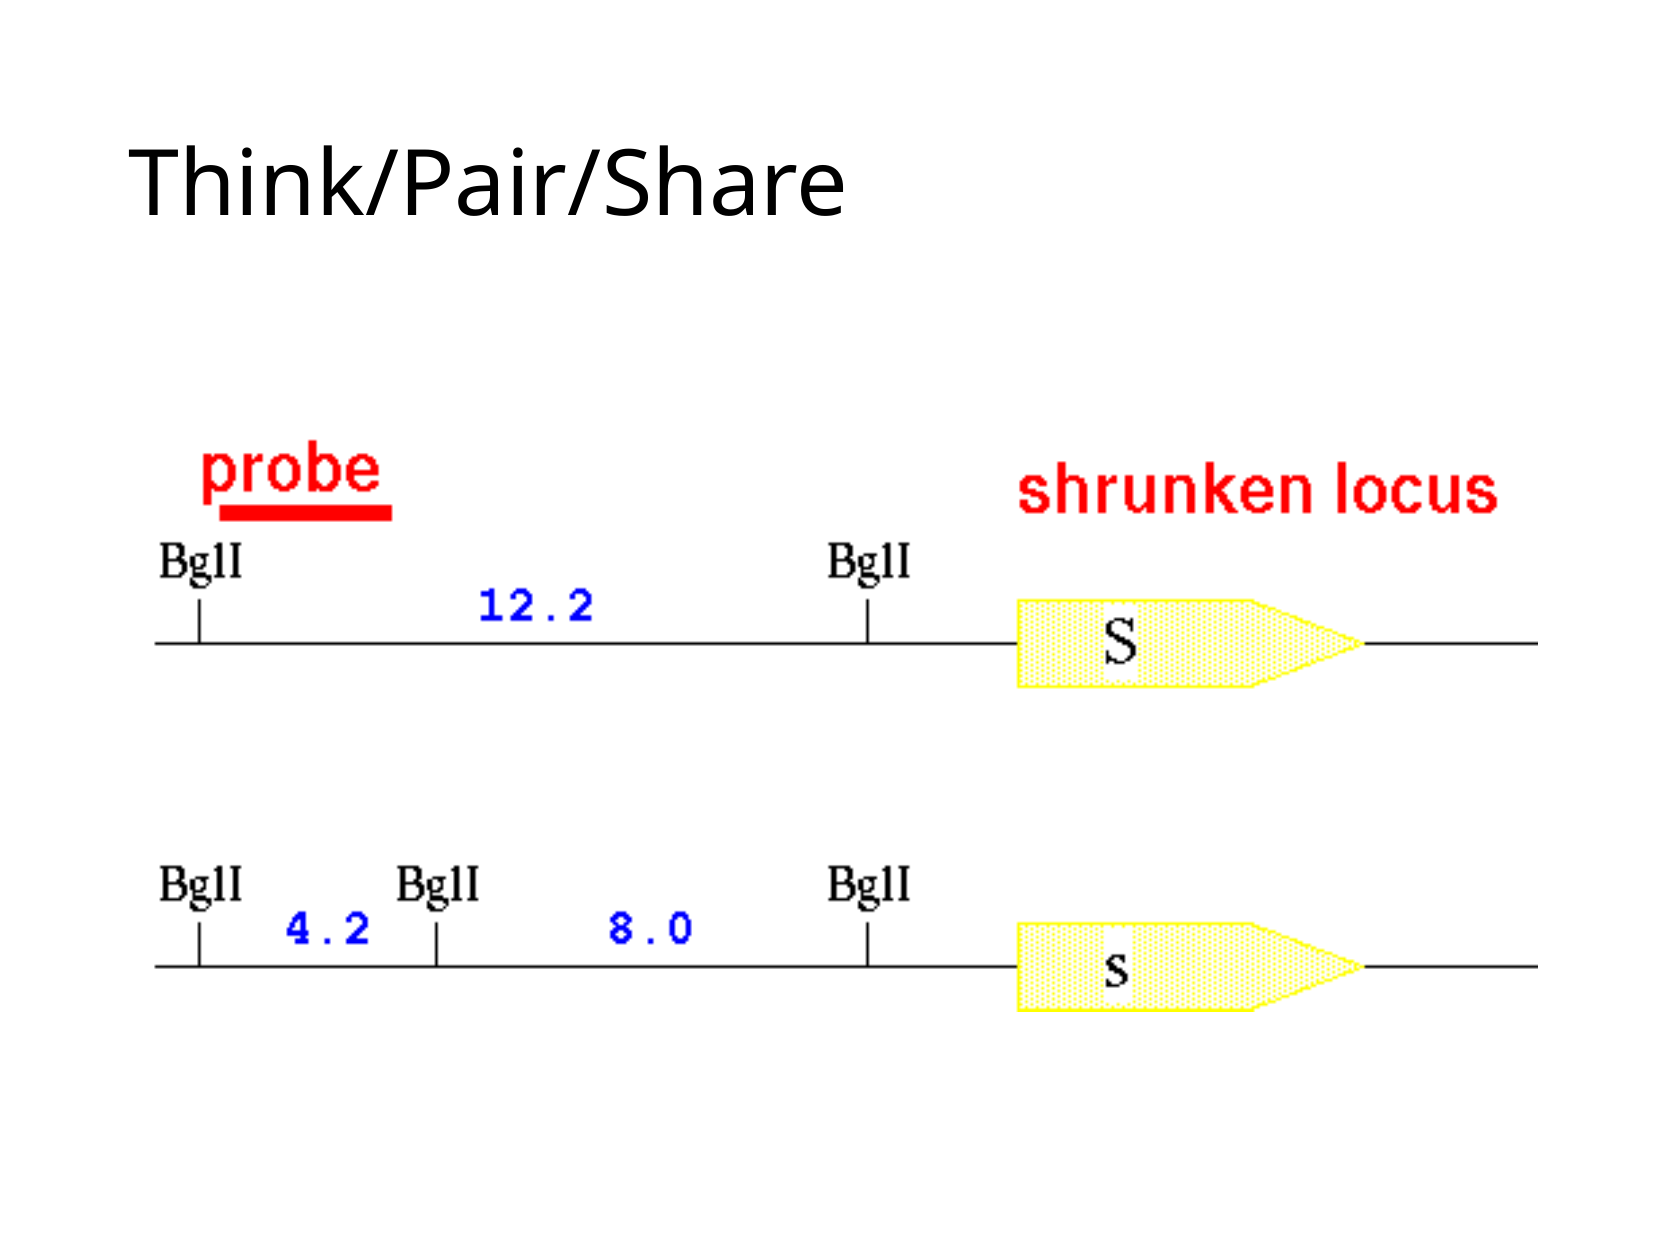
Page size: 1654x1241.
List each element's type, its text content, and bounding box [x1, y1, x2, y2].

picture [153, 425, 1538, 1012]
text_box Think/Pair/Share [113, 65, 1539, 305]
